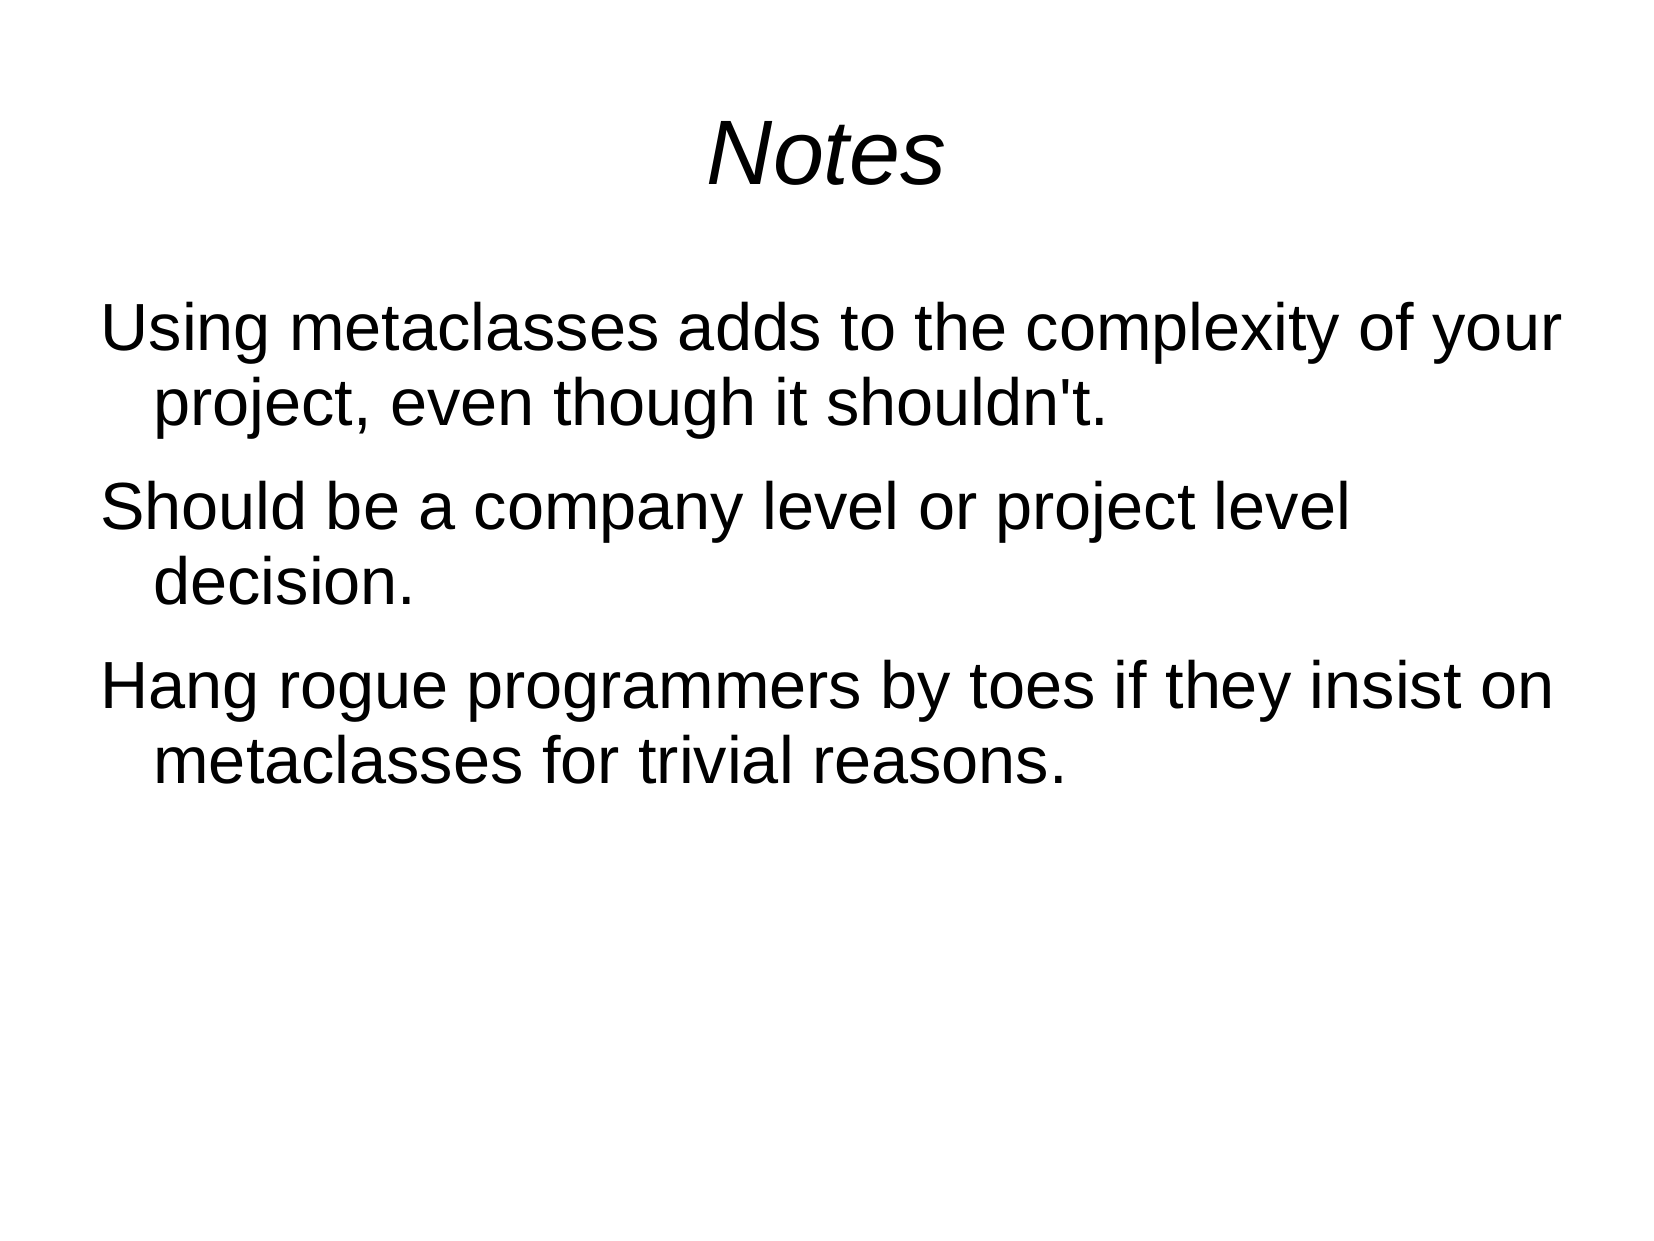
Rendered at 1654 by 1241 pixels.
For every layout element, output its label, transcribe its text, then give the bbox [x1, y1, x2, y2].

list Using metaclasses adds to the complexity of your project, even though it shouldn't. Should be a company level or project level decision. Hang rogue programmers by toes if they insist on metaclasses for trivial reasons. [82, 290, 1571, 1094]
title Notes [82, 56, 1571, 250]
